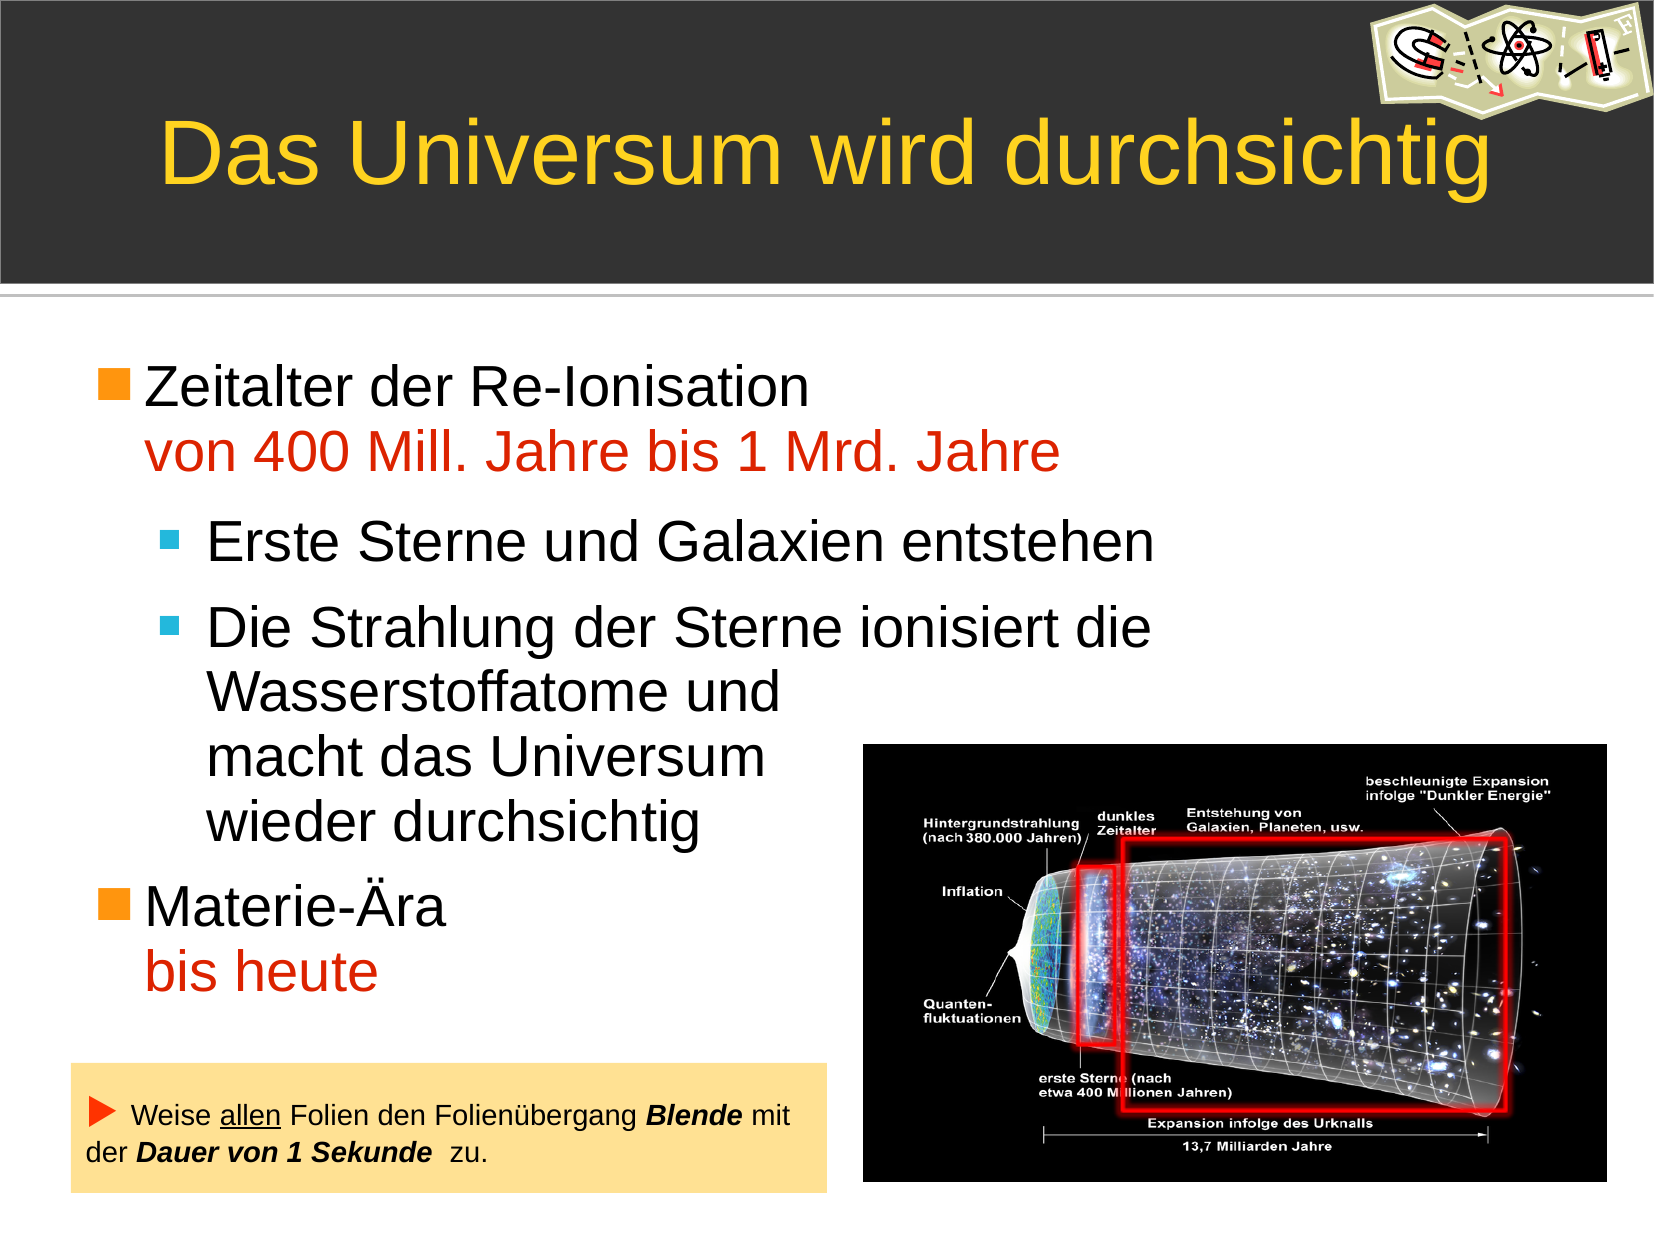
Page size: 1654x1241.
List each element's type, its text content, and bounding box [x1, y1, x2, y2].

text_box  Weise allen Folien den Folienübergang Blende mit der Dauer von 1 Sekunde zu. [70, 1062, 827, 1193]
title Das Universum wird durchsichtig [82, 49, 1571, 257]
picture [863, 744, 1607, 1182]
list Zeitalter der Re-Ionisation von 400 Mill. Jahre bis 1 Mrd. Jahre Erste Sterne und Galaxien entstehen Die Strahlung der Sterne ionisiert die Wasserstoffatome und macht das Universum wieder durchsichtig Materie-Ära bis heute [82, 354, 1538, 1010]
